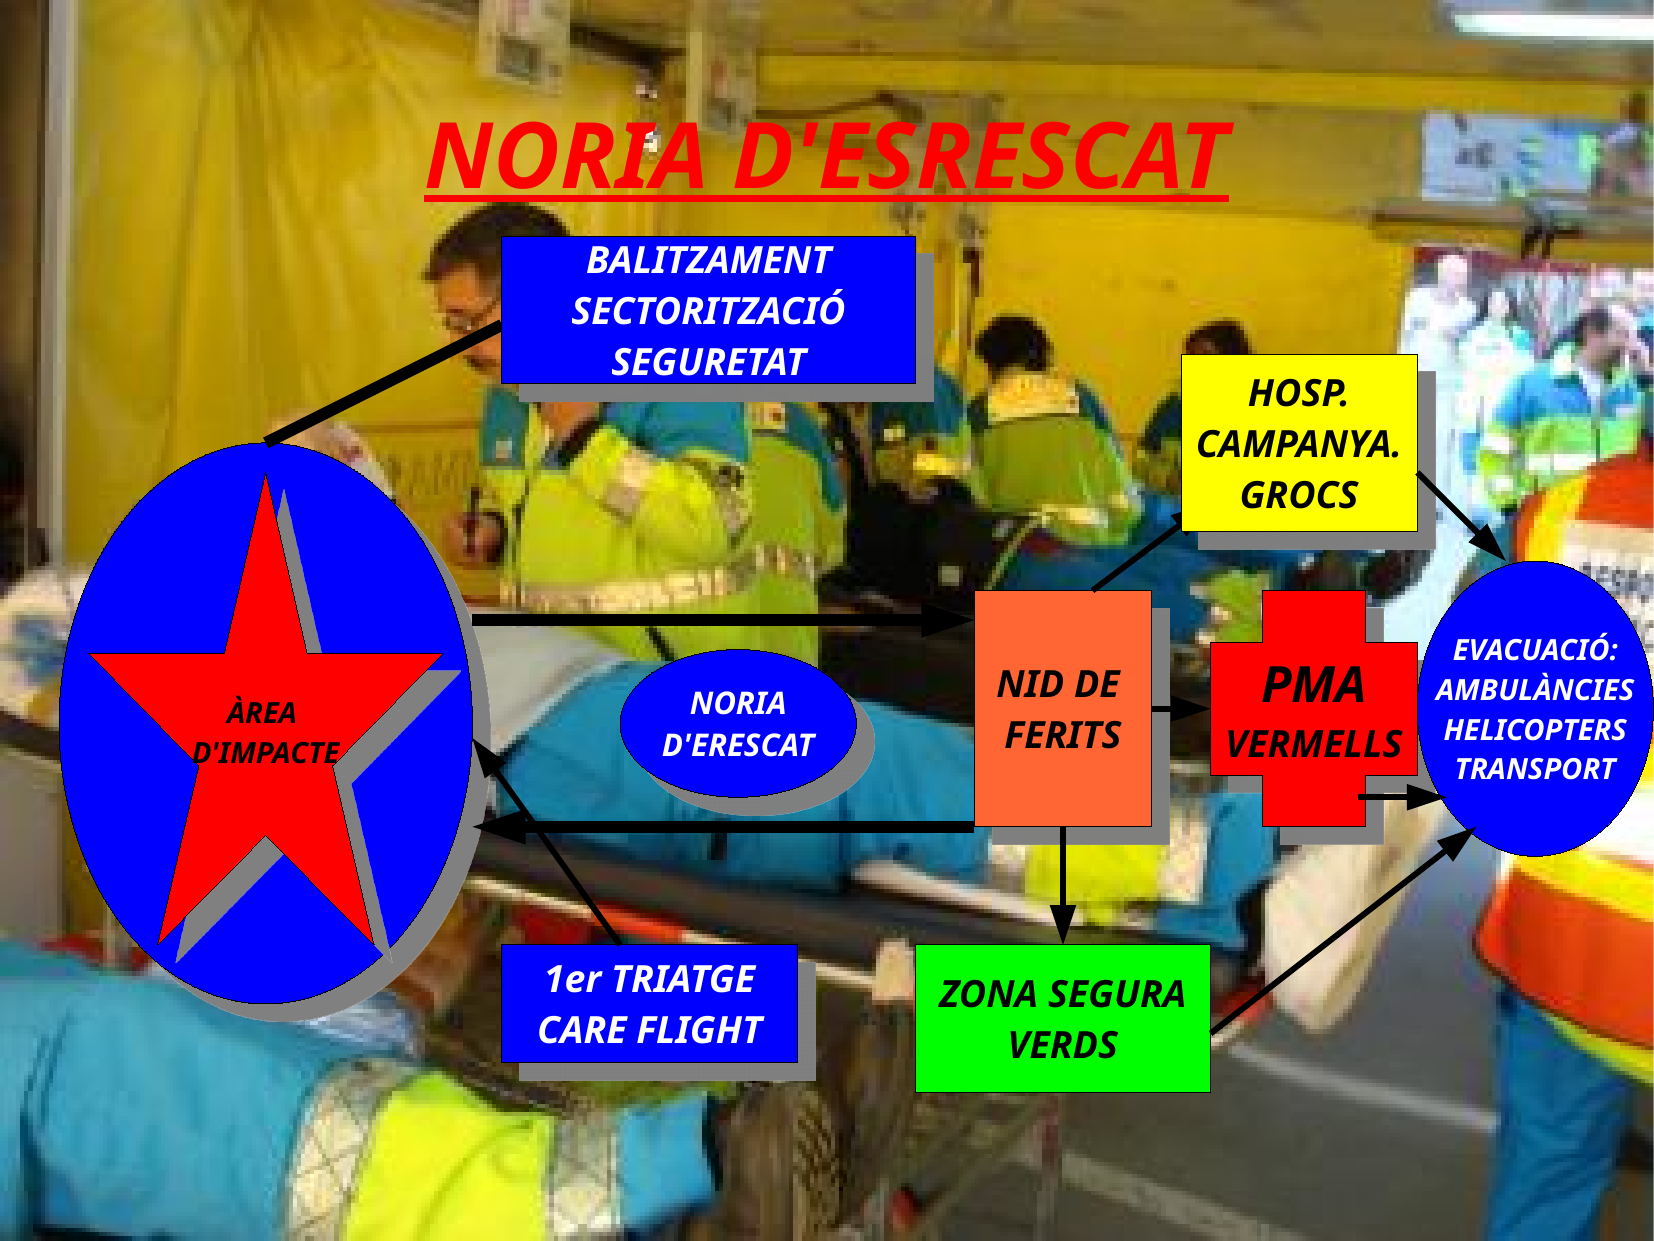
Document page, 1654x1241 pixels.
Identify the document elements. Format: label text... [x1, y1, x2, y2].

text_box [59, 442, 473, 1004]
text_box NID DE FERITS [974, 590, 1152, 827]
text_box PMA VERMELLS [1210, 590, 1418, 827]
text_box EVACUACIÓ: AMBULÀNCIES HELICOPTERS TRANSPORT [1417, 561, 1654, 857]
title NORIA D'ESRESCAT [82, 49, 1571, 257]
picture [1064, 710, 1466, 1028]
picture [0, 0, 1654, 1241]
picture [1366, 735, 1437, 794]
text_box BALITZAMENT SECTORITZACIÓ SEGURETAT [501, 236, 916, 384]
text_box 1er TRIATGE CARE FLIGHT [501, 944, 798, 1063]
text_box NORIA D'ERESCAT [620, 649, 857, 798]
text_box ZONA SEGURA VERDS [915, 944, 1211, 1093]
text_box HOSP. CAMPANYA. GROCS [1181, 354, 1418, 532]
text_box ÀREA D'IMPACTE [88, 472, 443, 945]
